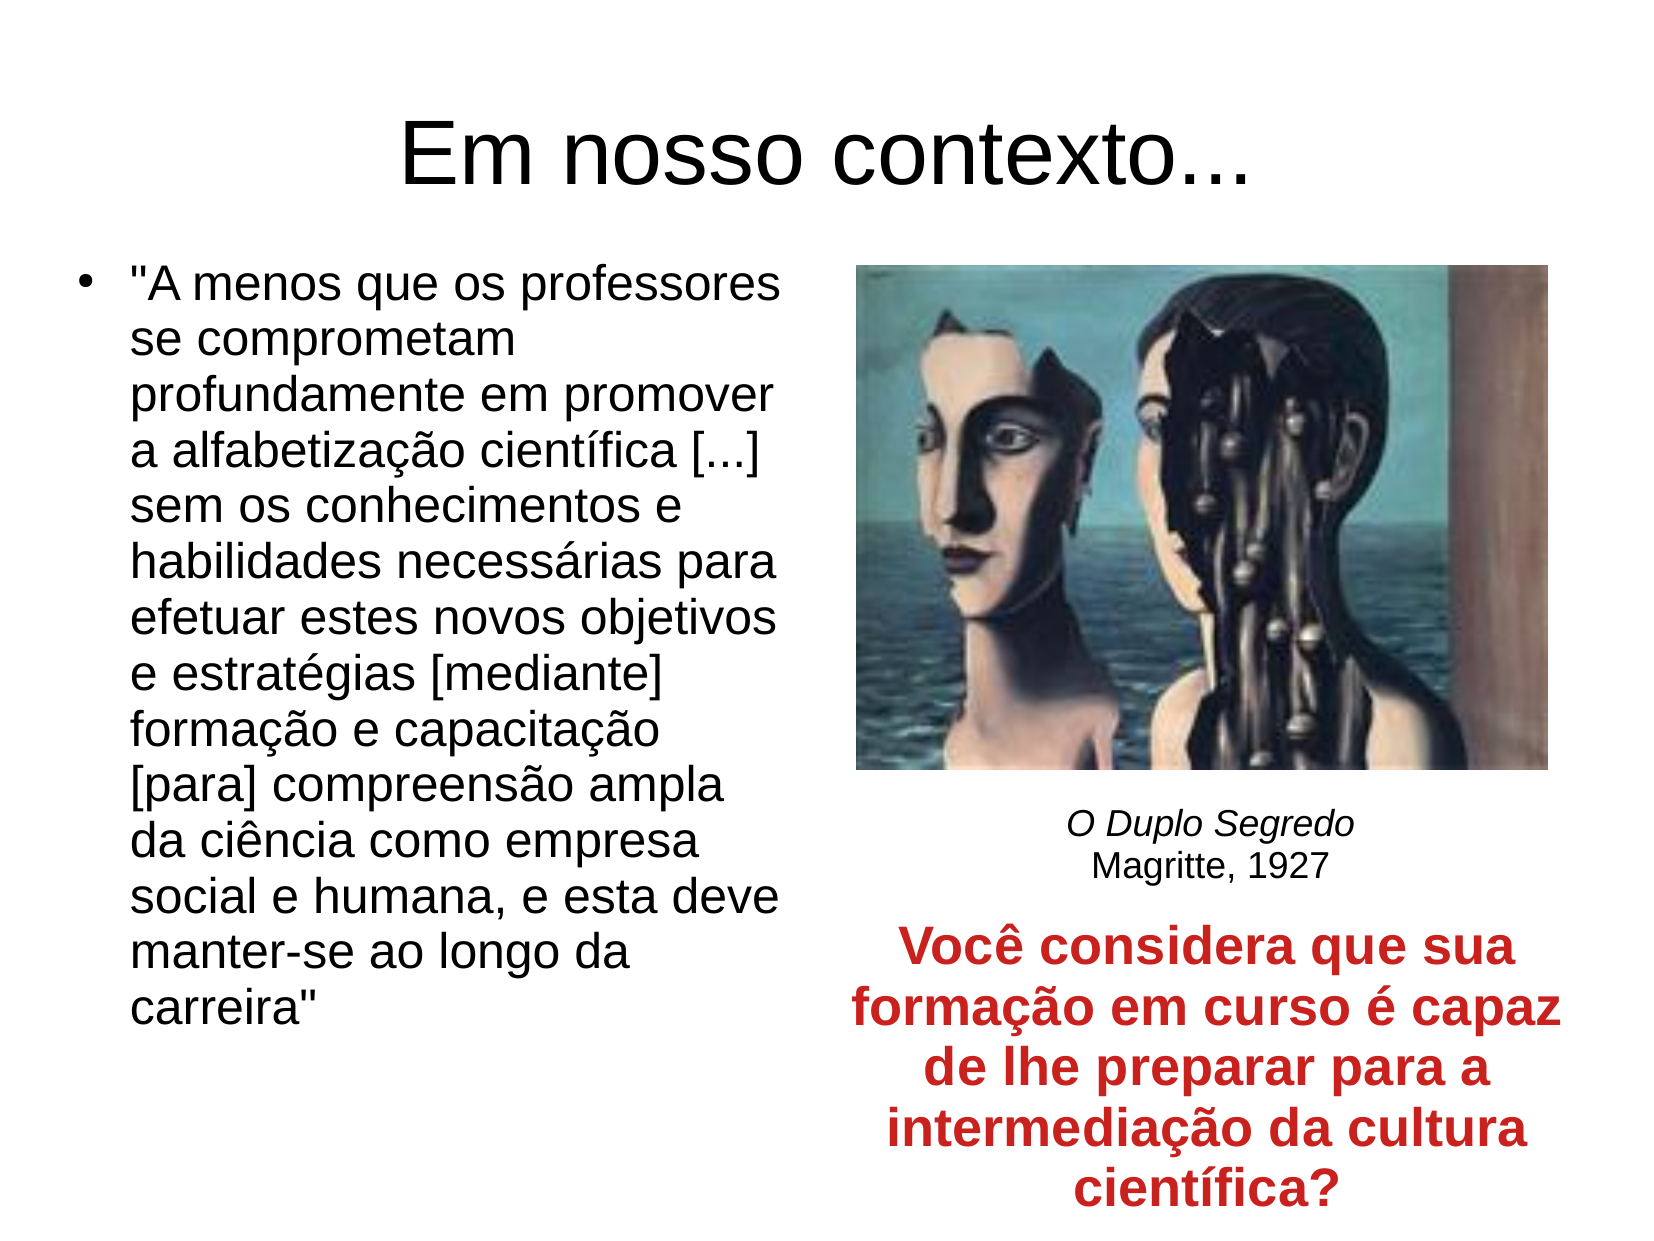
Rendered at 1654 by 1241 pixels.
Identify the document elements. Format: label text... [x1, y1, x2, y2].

list Você considera que sua formação em curso é capaz de lhe preparar para a intermediação da cultura científica? [844, 915, 1571, 1219]
picture [856, 265, 1548, 770]
text_box O Duplo Segredo Magritte, 1927 [1003, 824, 1418, 866]
list "A menos que os professores se comprometam profundamente em promover a alfabetização científica [...] sem os conhecimentos e habilidades necessárias para efetuar estes novos objetivos e estratégias [mediante] formação e capacitação [para] compreensão ampla da ciência como empresa social e humana, e esta deve manter-se ao longo da carreira" [59, 254, 786, 1117]
title Em nosso contexto... [82, 49, 1571, 257]
